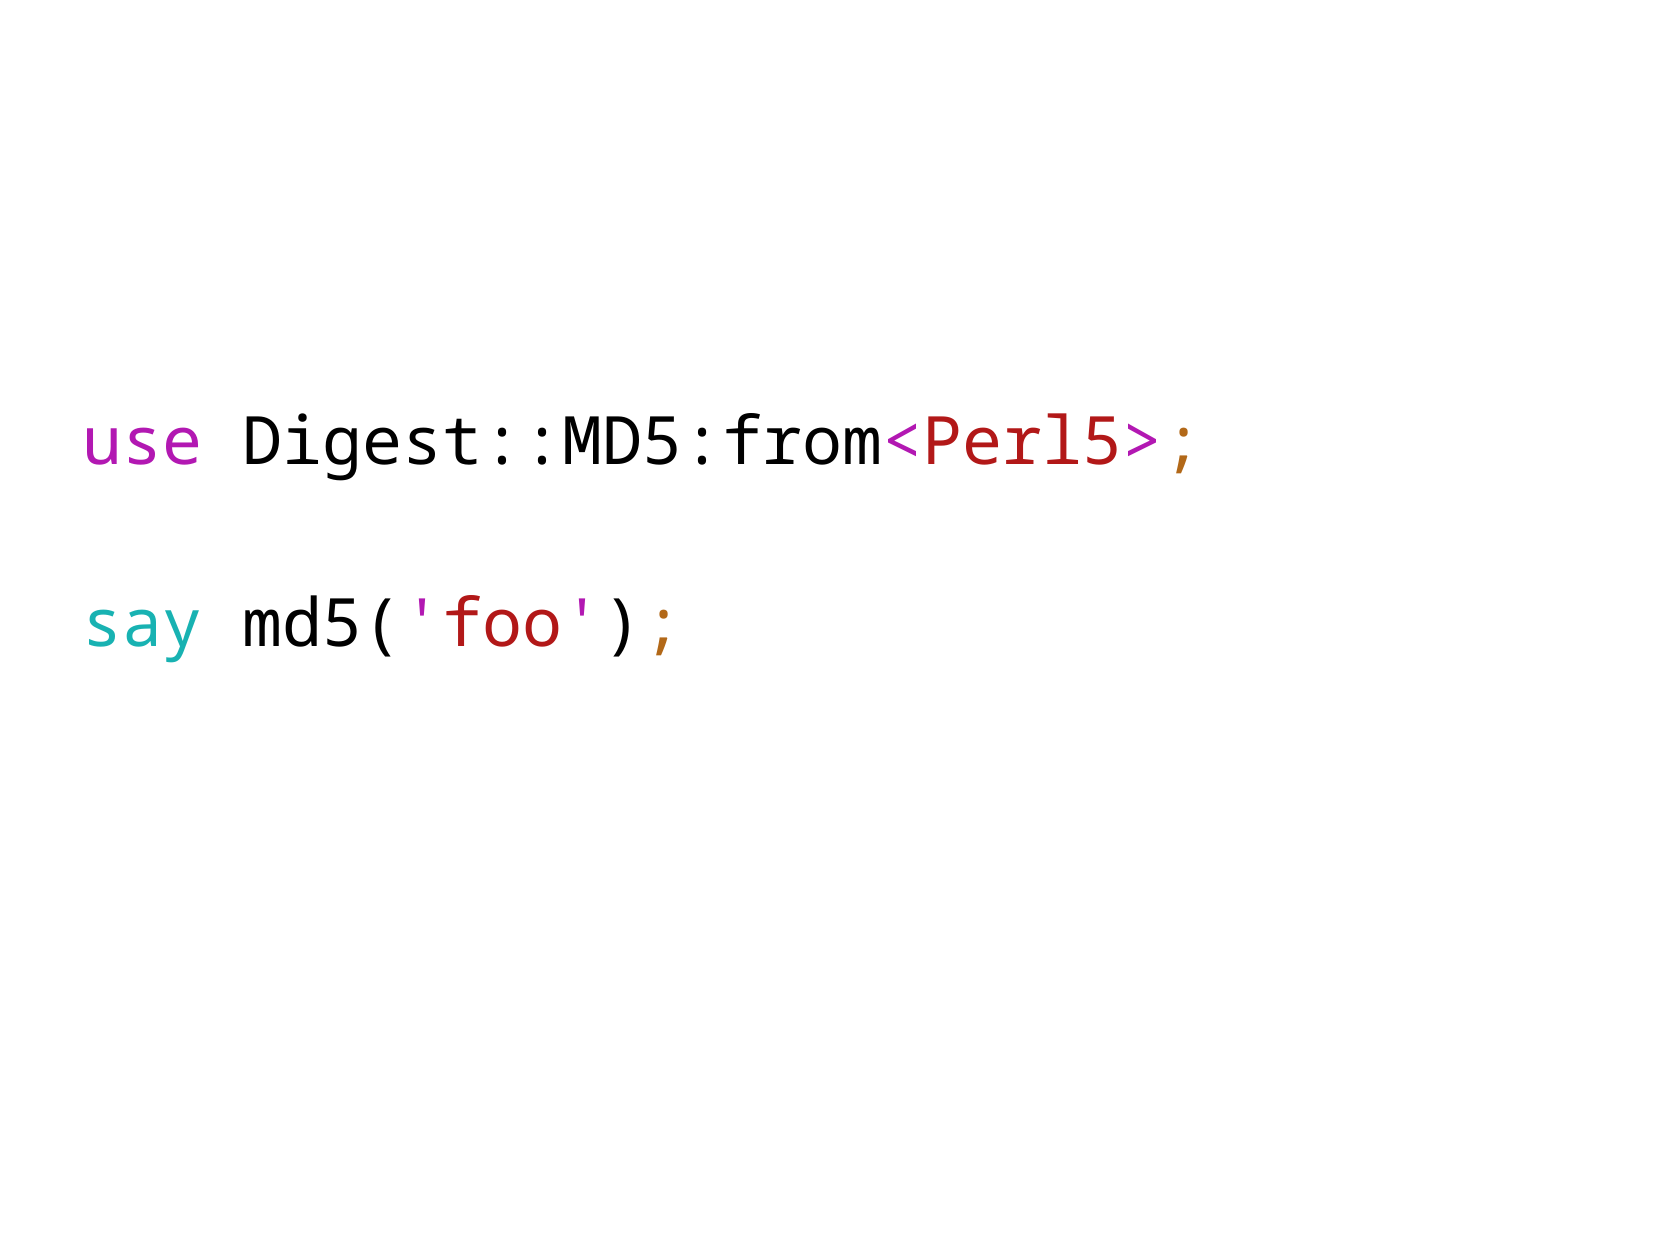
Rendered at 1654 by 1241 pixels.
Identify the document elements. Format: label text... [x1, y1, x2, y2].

subtitle use Digest::MD5:from<Perl5>; say md5('foo'); [82, 49, 1571, 1010]
